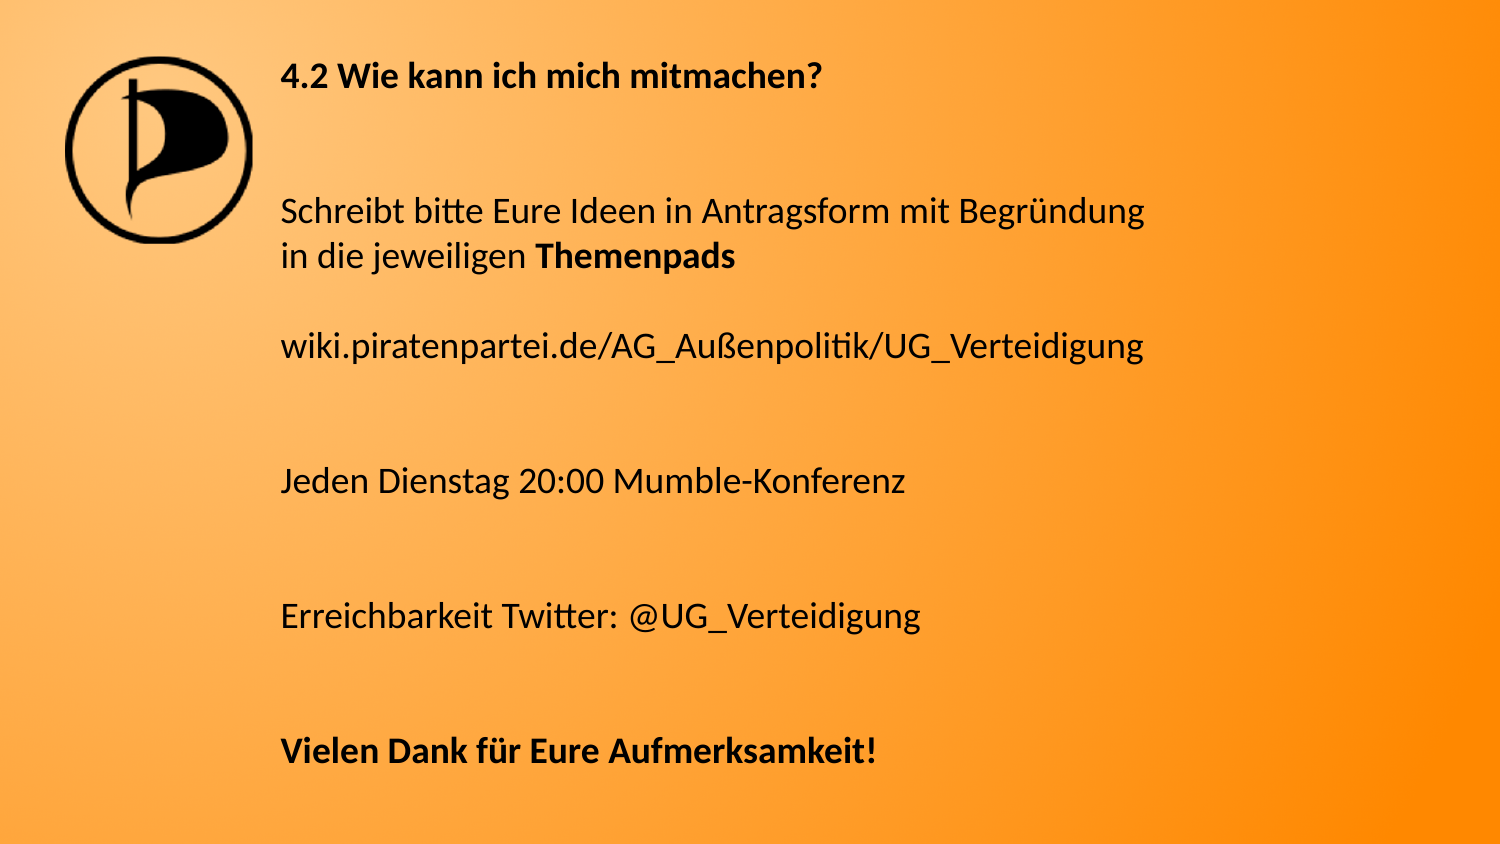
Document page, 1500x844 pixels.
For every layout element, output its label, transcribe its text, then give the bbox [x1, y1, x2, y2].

text_box 4.2 Wie kann ich mich mitmachen? Schreibt bitte Eure Ideen in Antragsform mit Begründung in die jeweiligen Themenpads wiki.piratenpartei.de/AG_Außenpolitik/UG_Verteidigung Jeden Dienstag 20:00 Mumble-Konferenz Erreichbarkeit Twitter: @UG_Verteidigung Vielen Dank für Eure Aufmerksamkeit! [265, 43, 1500, 844]
picture [0, 0, 1500, 844]
